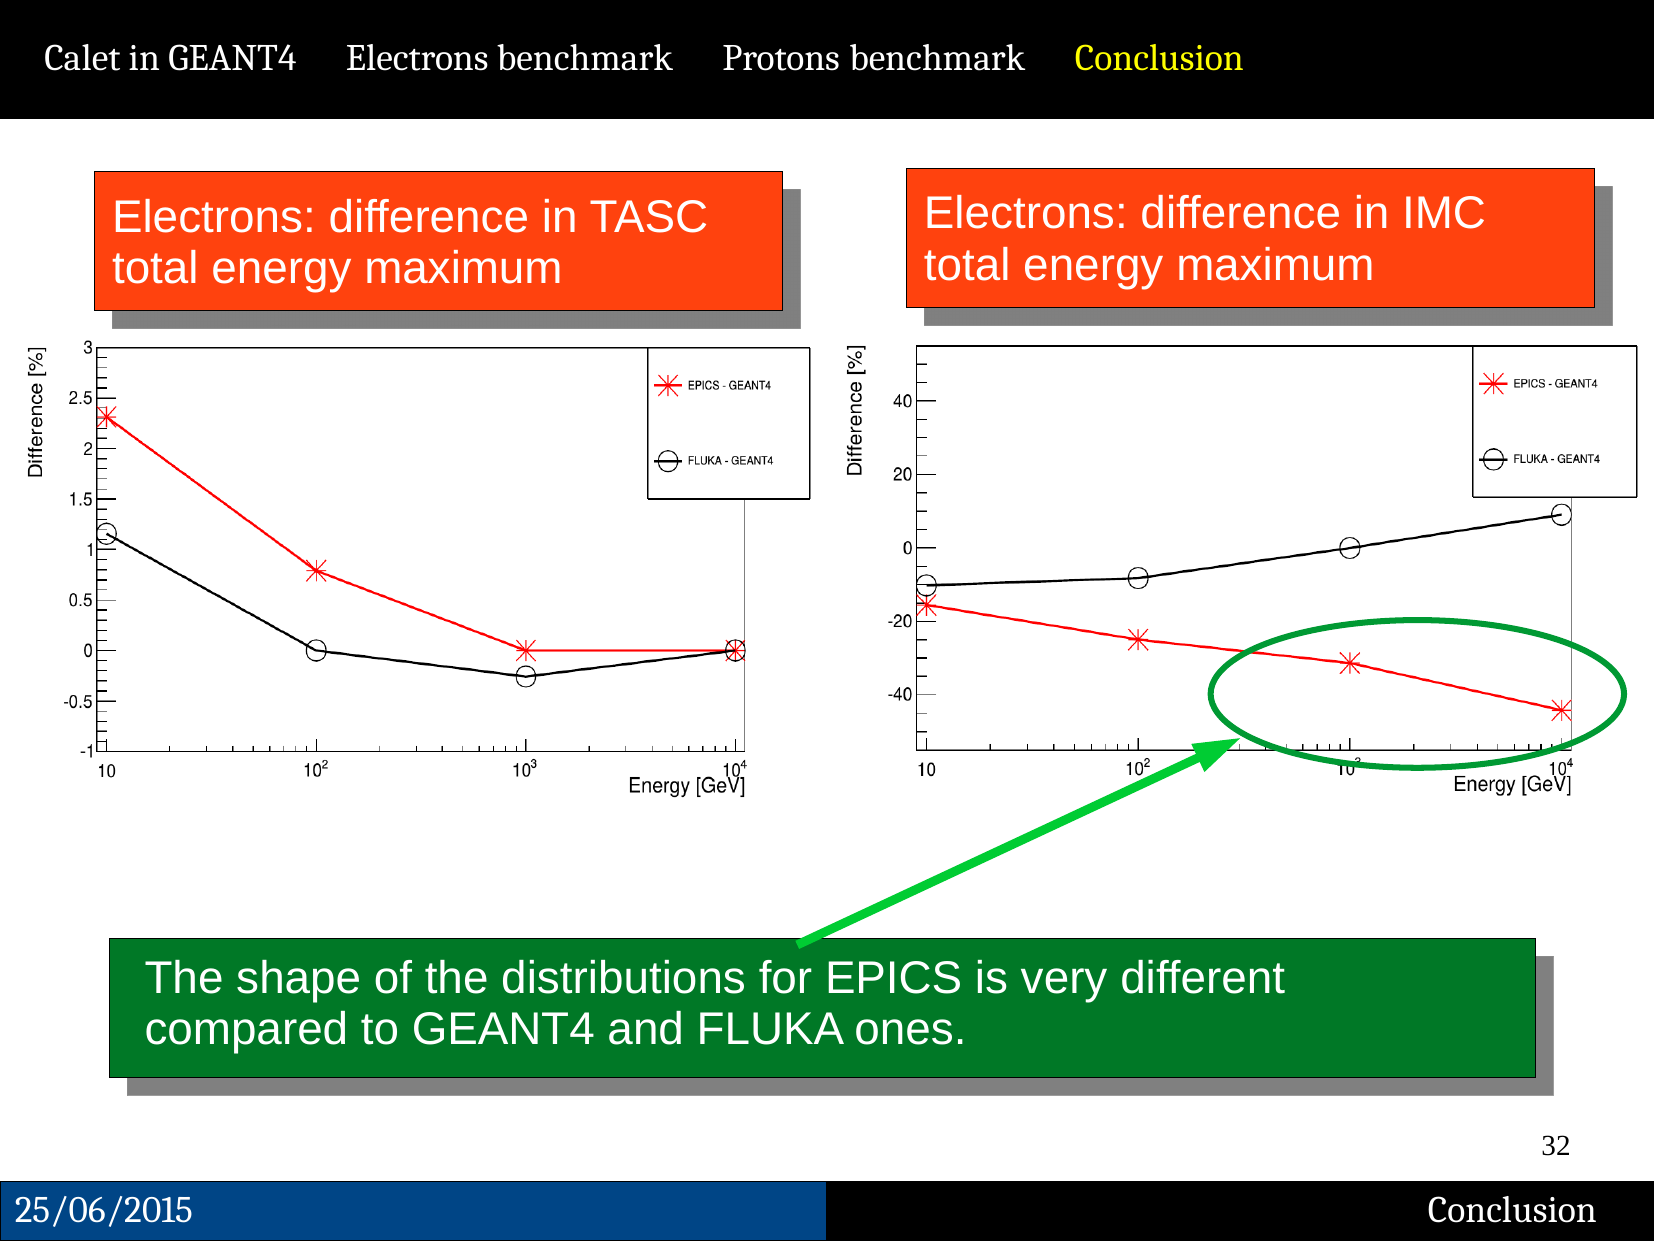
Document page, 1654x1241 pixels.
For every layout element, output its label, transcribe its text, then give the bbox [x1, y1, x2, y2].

text_box [906, 168, 1595, 308]
text_box [0, 0, 1654, 119]
text_box The shape of the distributions for EPICS is very different compared to GEANT4 and FLUKA ones. [129, 944, 1459, 1063]
text_box [0, 1181, 1413, 1241]
text_box Conclusion [1413, 1181, 1648, 1241]
text_box [1648, 1181, 1654, 1241]
text_box Electrons: difference in TASC total energy maximum [97, 183, 745, 311]
text_box Calet in GEANT4 Electrons benchmark Protons benchmark Conclusion [29, 29, 1625, 89]
picture [838, 339, 1642, 798]
text_box [94, 171, 783, 311]
text_box [109, 938, 1536, 1078]
picture [17, 324, 813, 798]
text_box Electrons: difference in IMC total energy maximum [909, 180, 1557, 308]
text_box 25/06/2015 [0, 1181, 246, 1240]
